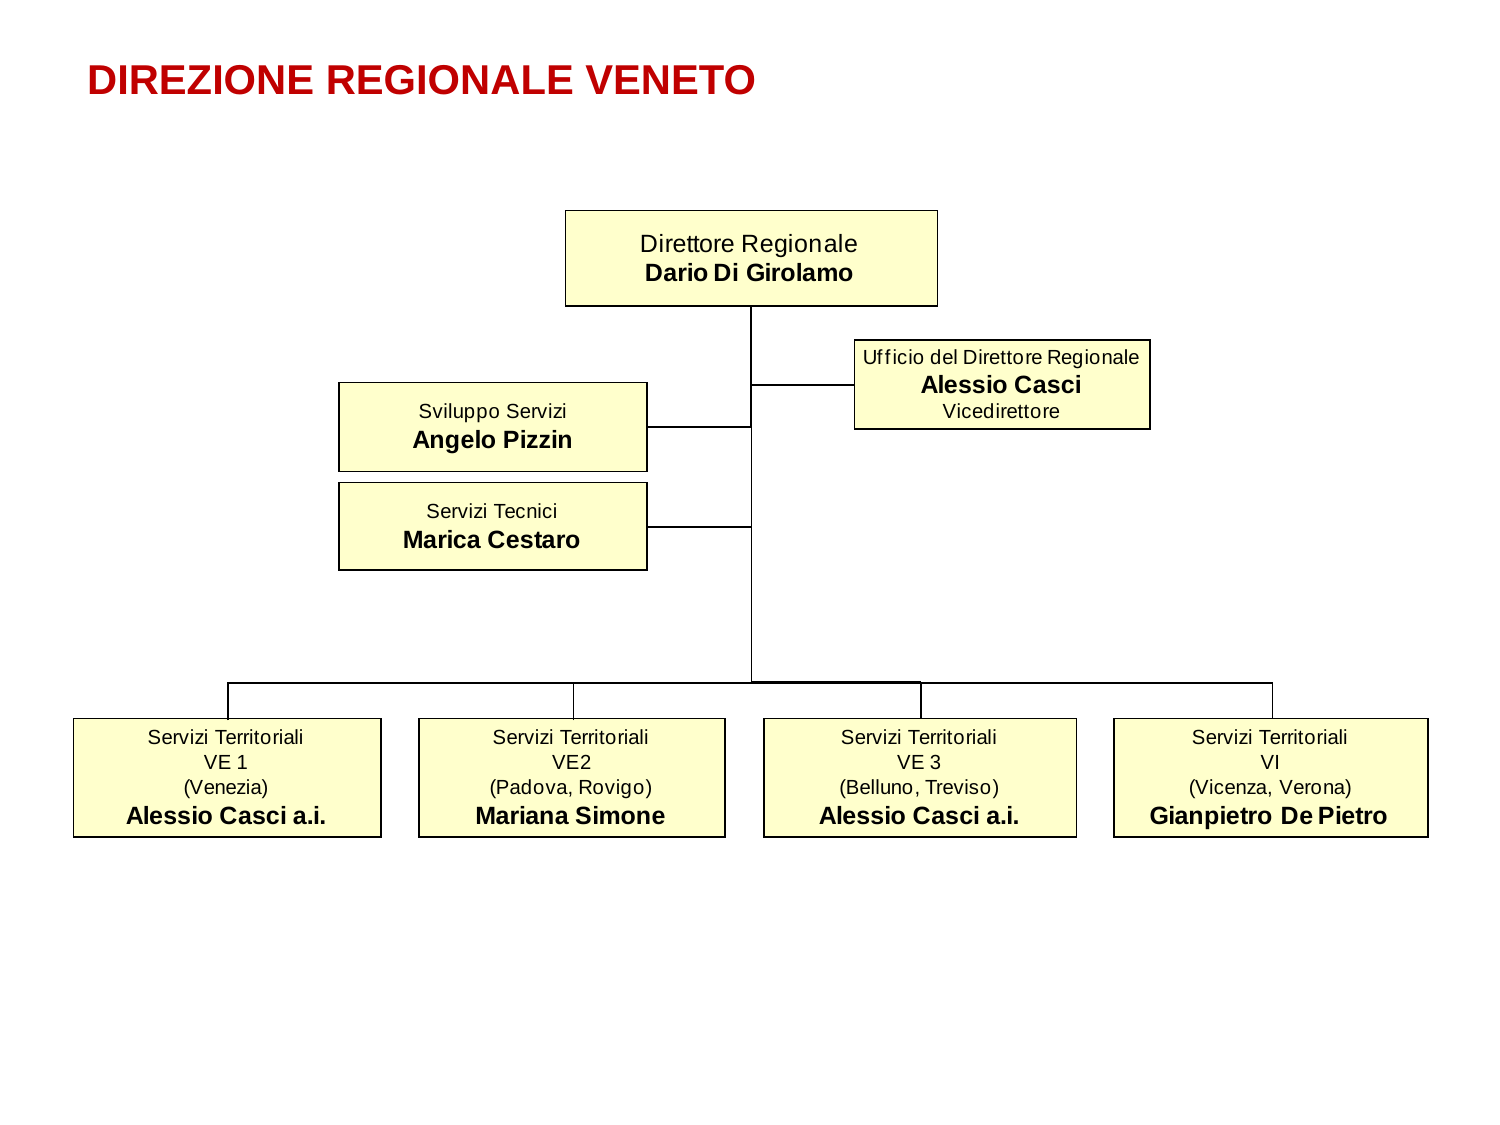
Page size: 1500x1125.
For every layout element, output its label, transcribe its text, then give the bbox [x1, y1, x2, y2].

title DIREZIONE REGIONALE VENETO [72, 45, 1462, 128]
picture [71, 208, 1429, 838]
